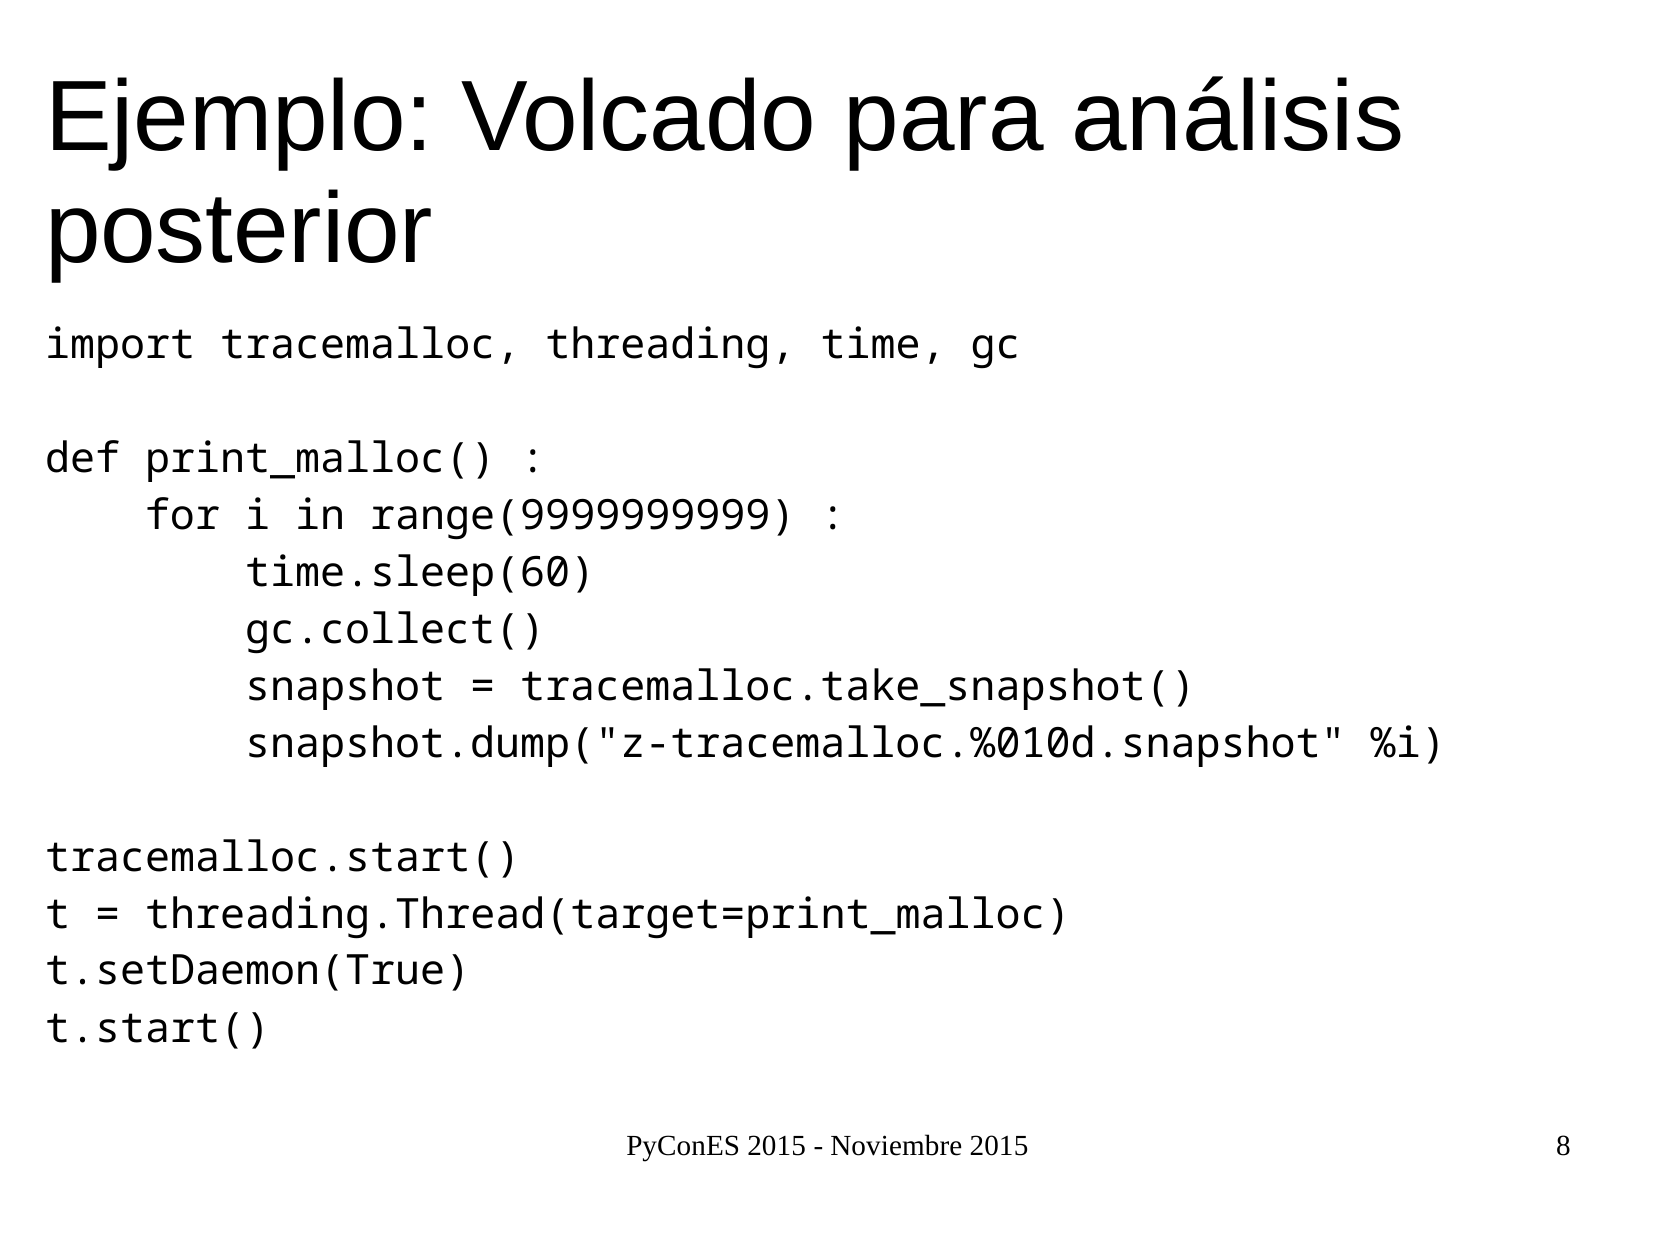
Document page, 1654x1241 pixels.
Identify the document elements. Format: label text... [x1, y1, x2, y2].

subtitle Ejemplo: Volcado para análisis posterior import tracemalloc, threading, time, gc def print_malloc() : for i in range(9999999999) : time.sleep(60) gc.collect() snapshot = tracemalloc.take_snapshot() snapshot.dump("z-tracemalloc.%010d.snapshot" %i) tracemalloc.start() t = threading.Thread(target=print_malloc) t.setDaemon(True) t.start() [45, 60, 1606, 1173]
